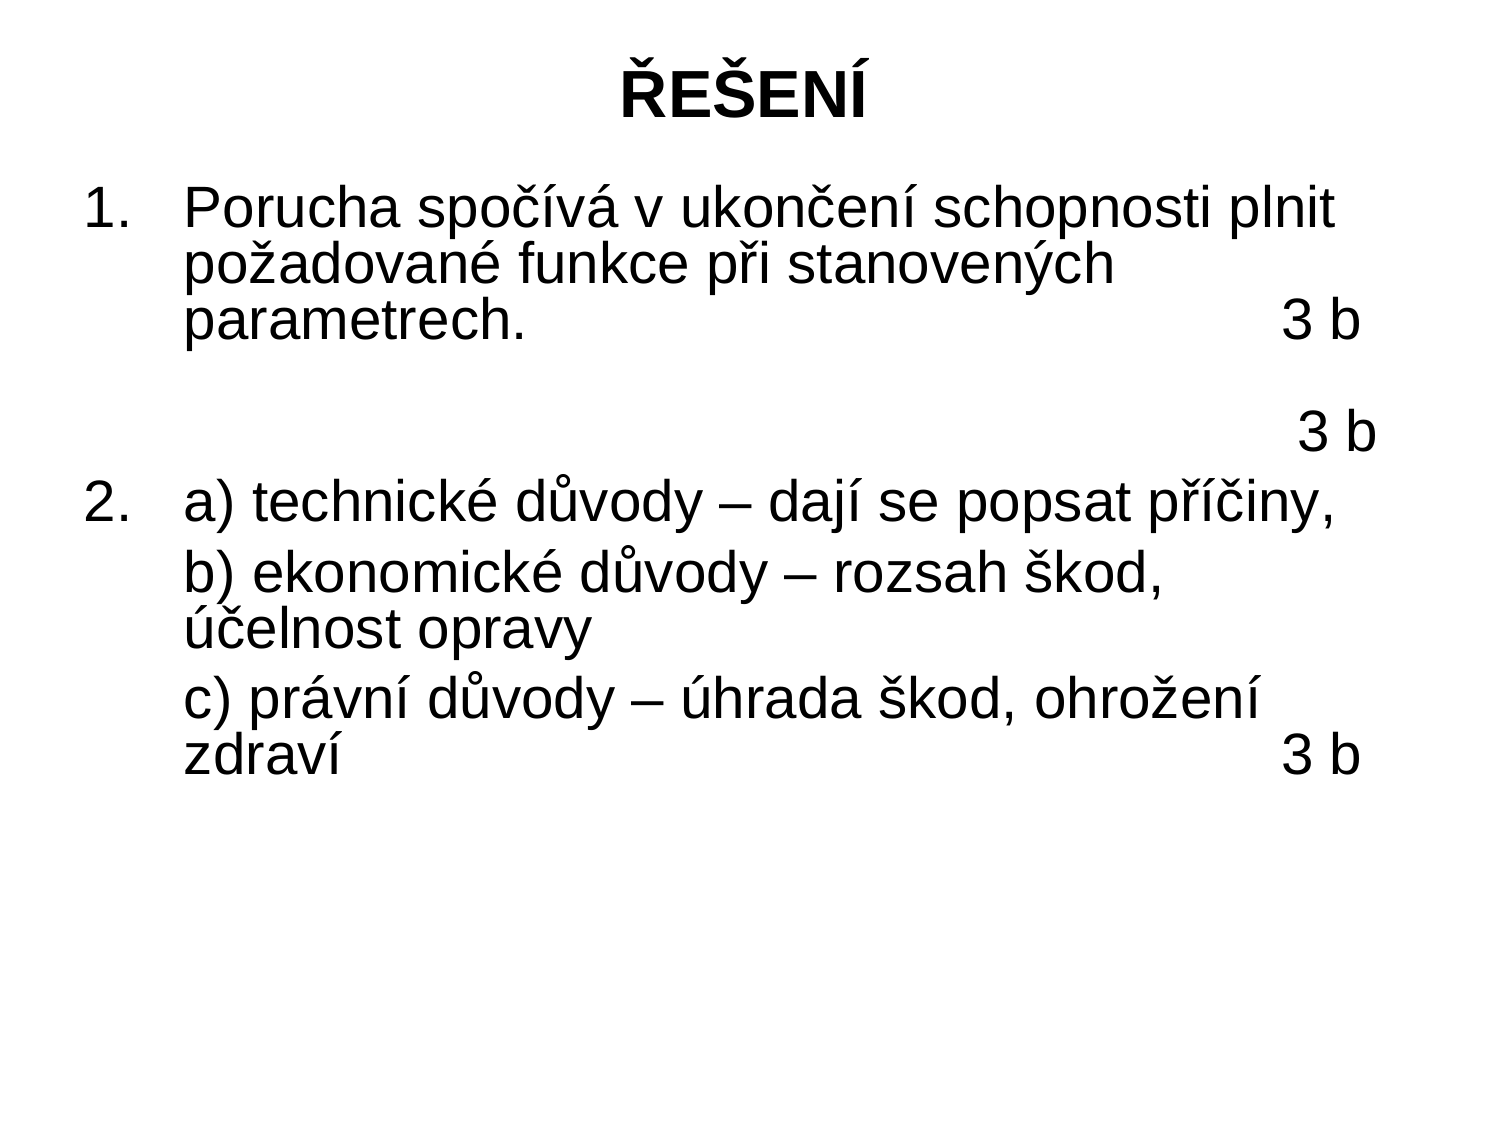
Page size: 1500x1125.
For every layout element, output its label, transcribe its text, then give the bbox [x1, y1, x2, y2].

text_box ŘEŠENÍ [312, 42, 1176, 139]
list Porucha spočívá v ukončení schopnosti plnit požadované funkce při stanovených parametrech. 3 b 3 b a) technické důvody – dají se popsat příčiny, b) ekonomické důvody – rozsah škod, účelnost opravy c) právní důvody – úhrada škod, ohrožení zdraví 3 b [69, 132, 1412, 905]
